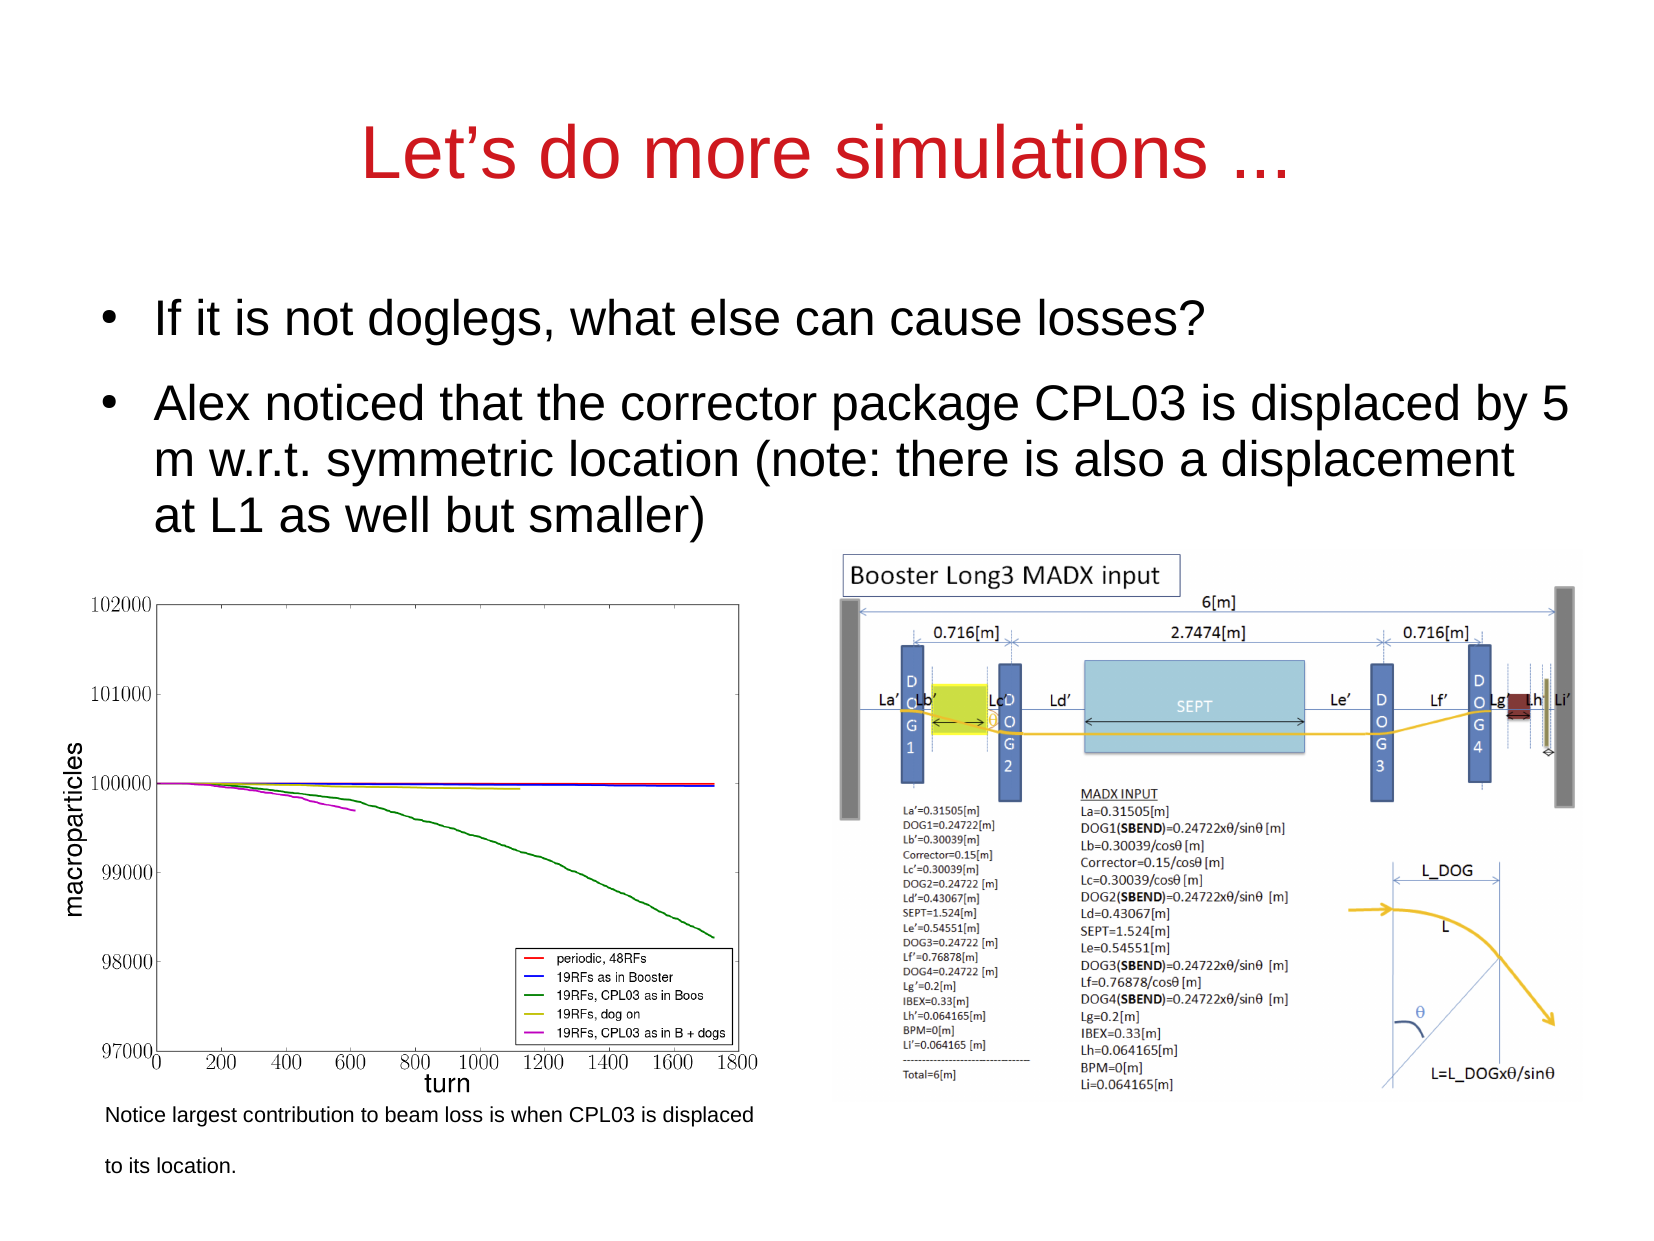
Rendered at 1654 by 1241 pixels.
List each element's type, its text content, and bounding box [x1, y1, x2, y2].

picture [63, 549, 814, 1107]
text_box Notice largest contribution to beam loss is when CPL03 is displaced to its location. [90, 1068, 773, 1227]
list If it is not doglegs, what else can cause losses? Alex noticed that the corrector package CPL03 is displaced by 5 m w.r.t. symmetric location (note: there is also a displacement at L1 as well but smaller) [82, 290, 1571, 1010]
picture [832, 549, 1583, 1102]
title Let’s do more simulations ... [82, 49, 1571, 257]
